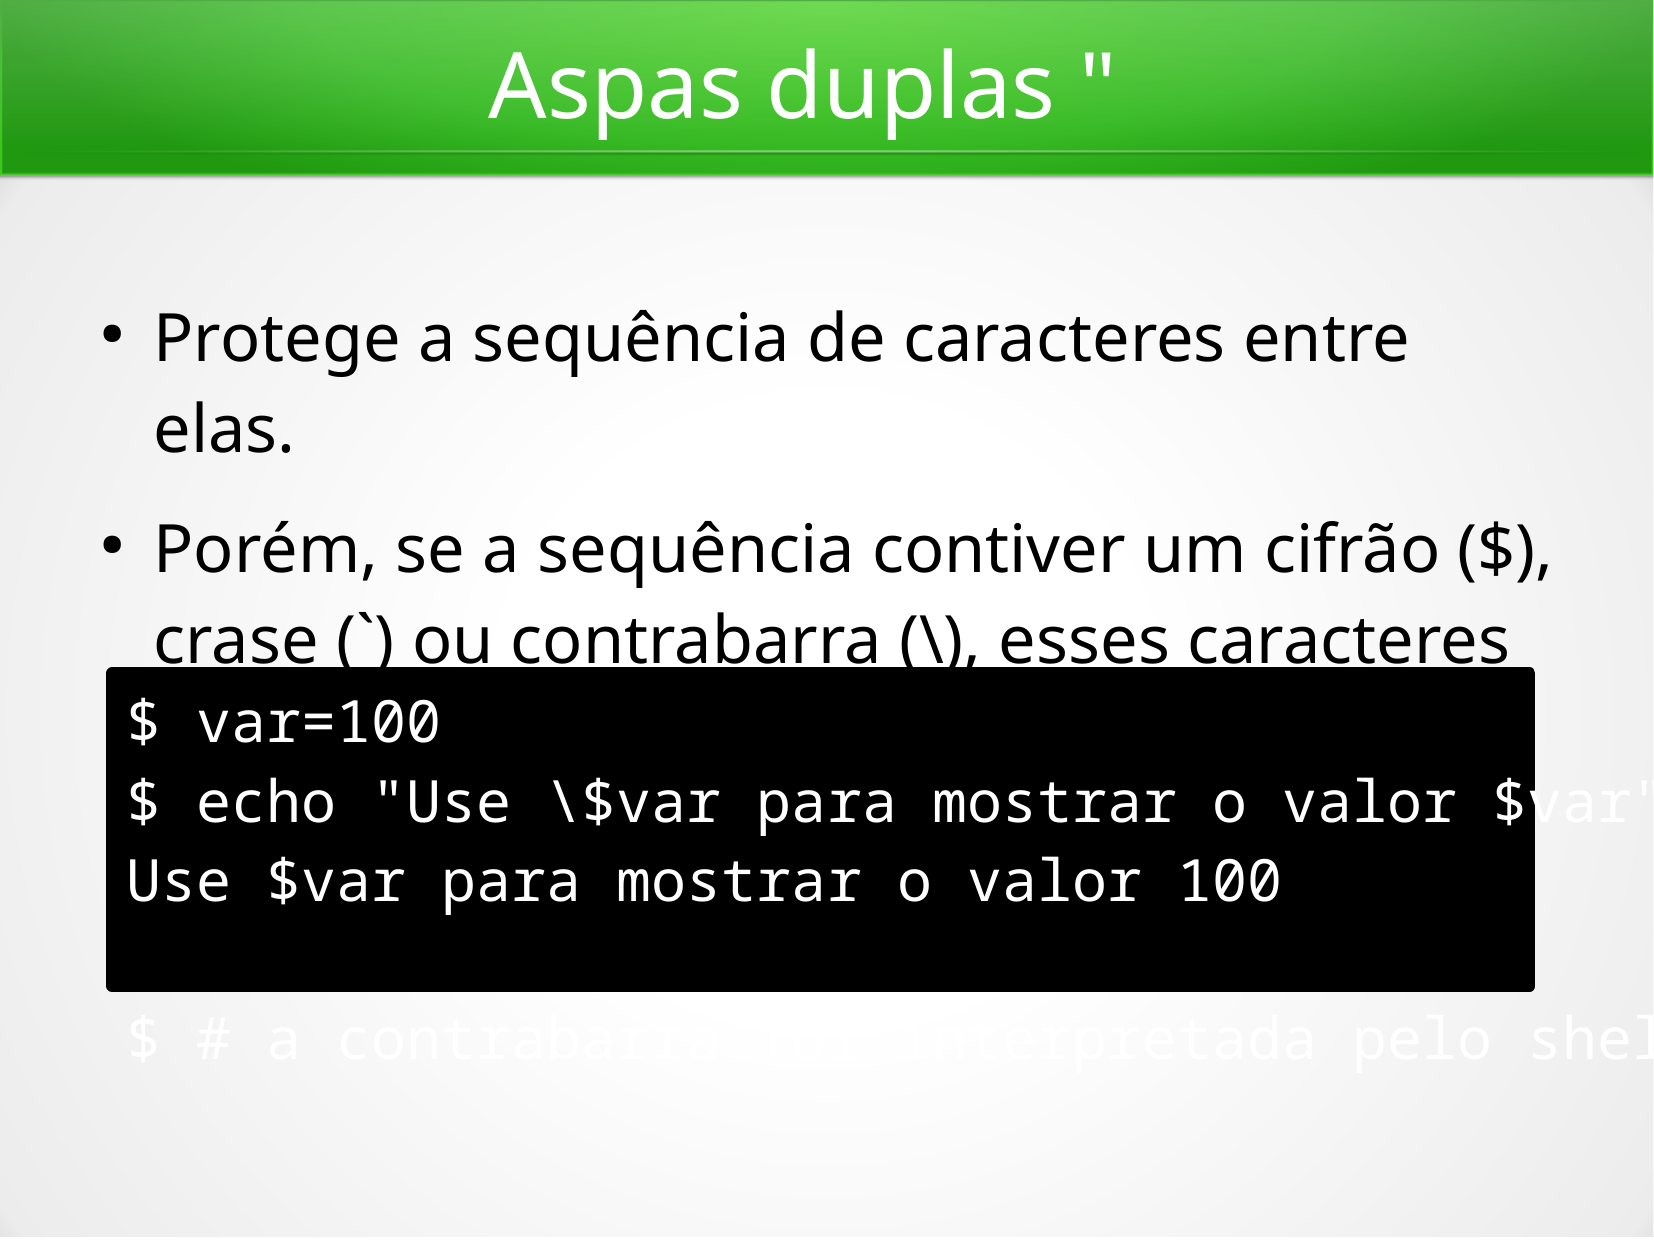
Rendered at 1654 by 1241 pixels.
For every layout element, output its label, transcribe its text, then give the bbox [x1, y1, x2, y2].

list Protege a sequência de caracteres entre elas. Porém, se a sequência contiver um cifrão ($), crase (`) ou contrabarra (\), esses caracteres serão interpretados. [82, 290, 1571, 1010]
text_box $ var=100 $ echo "Use \$var para mostrar o valor $var" Use $var para mostrar o valor 100 $ # a contrabarra foi interpretada pelo shell [112, 673, 1530, 987]
title Aspas duplas " [82, 11, 1571, 154]
picture [0, 0, 1654, 1237]
